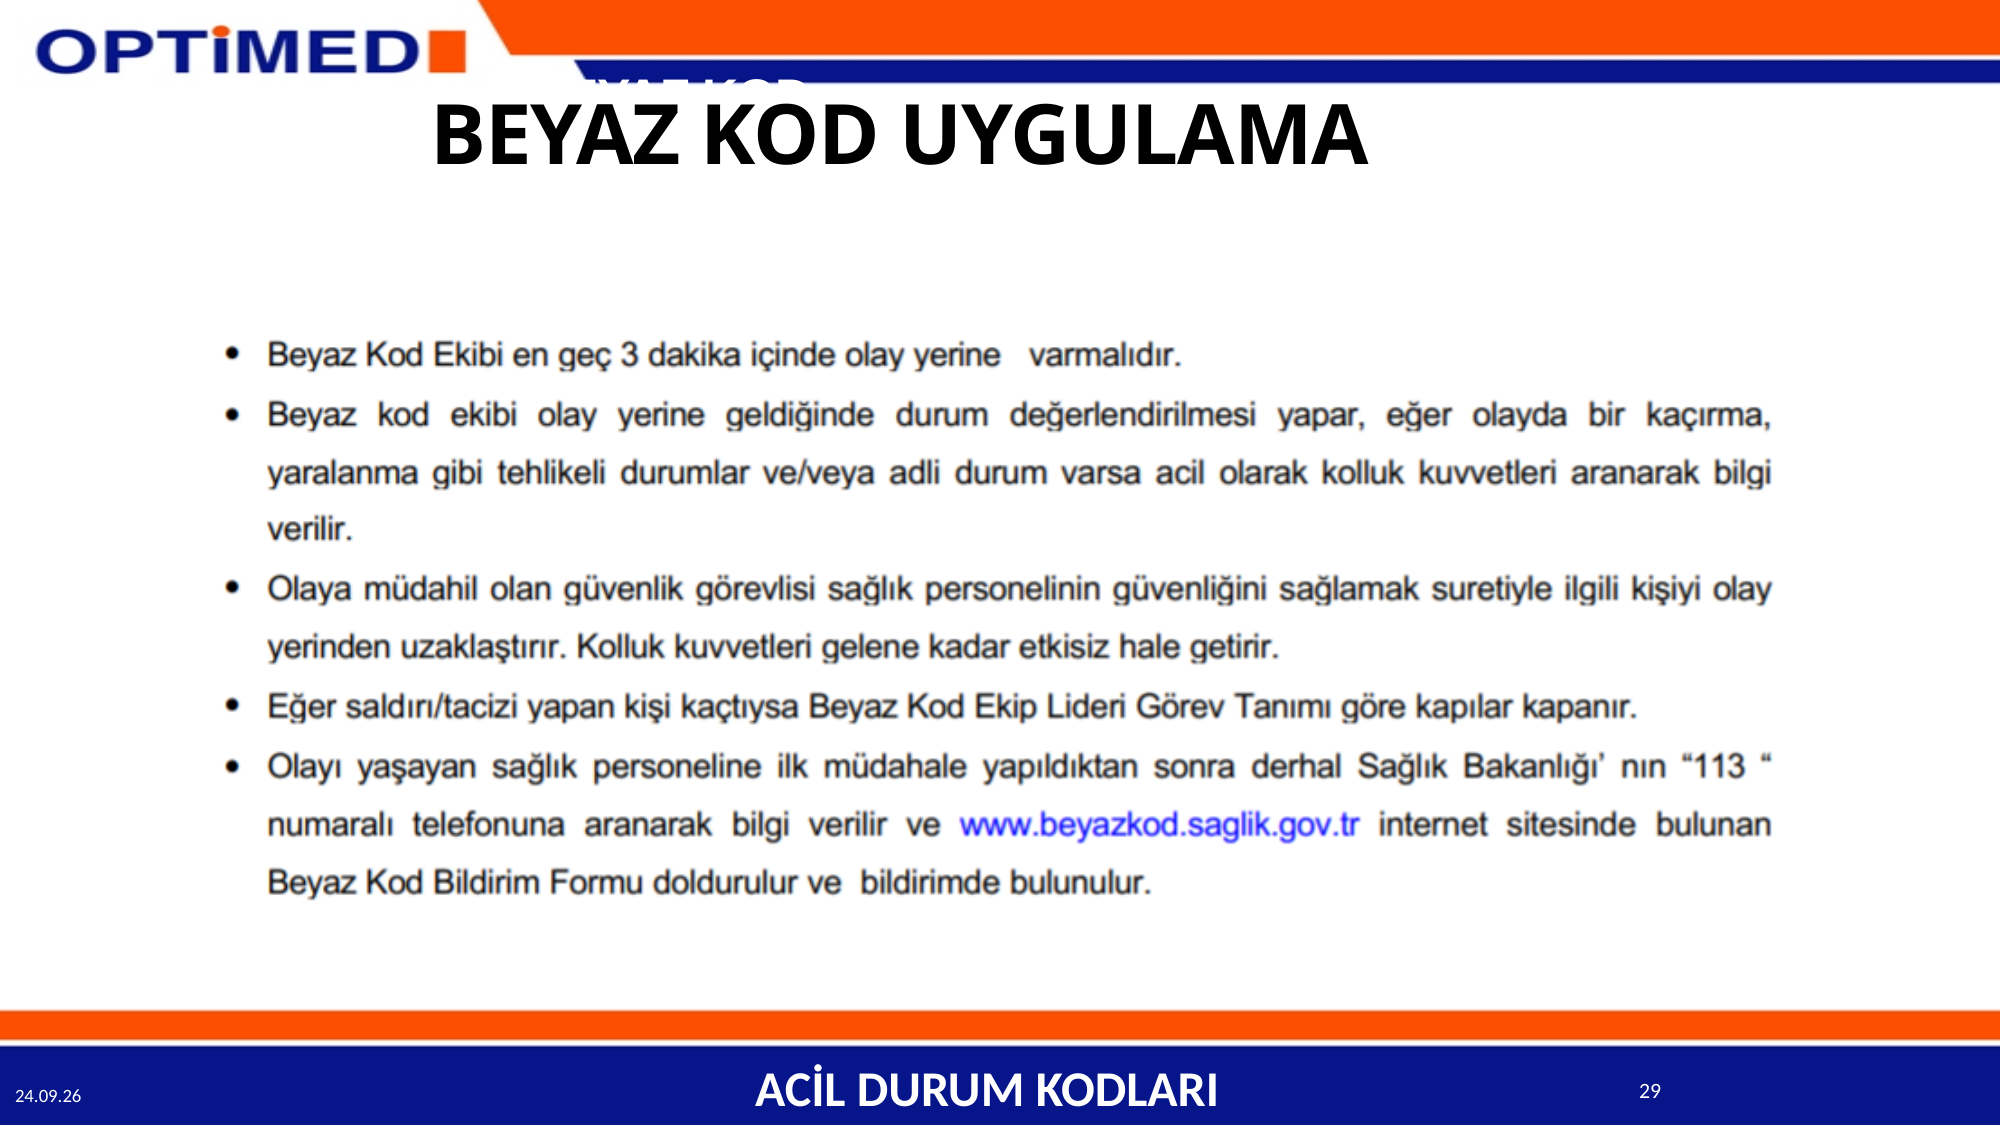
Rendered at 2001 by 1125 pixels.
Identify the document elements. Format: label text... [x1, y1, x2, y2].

text_box BEYAZ KOD UYGULAMA [0, 45, 1801, 233]
title BEYAZ KOD [515, 7, 1961, 62]
picture [0, 0, 2000, 1125]
picture [210, 337, 1813, 904]
text_box [0, 196, 1977, 1120]
text_box 12.10.2021 [0, 1065, 350, 1125]
text_box ACİL DURUM KODLARI [350, 1049, 1625, 1125]
